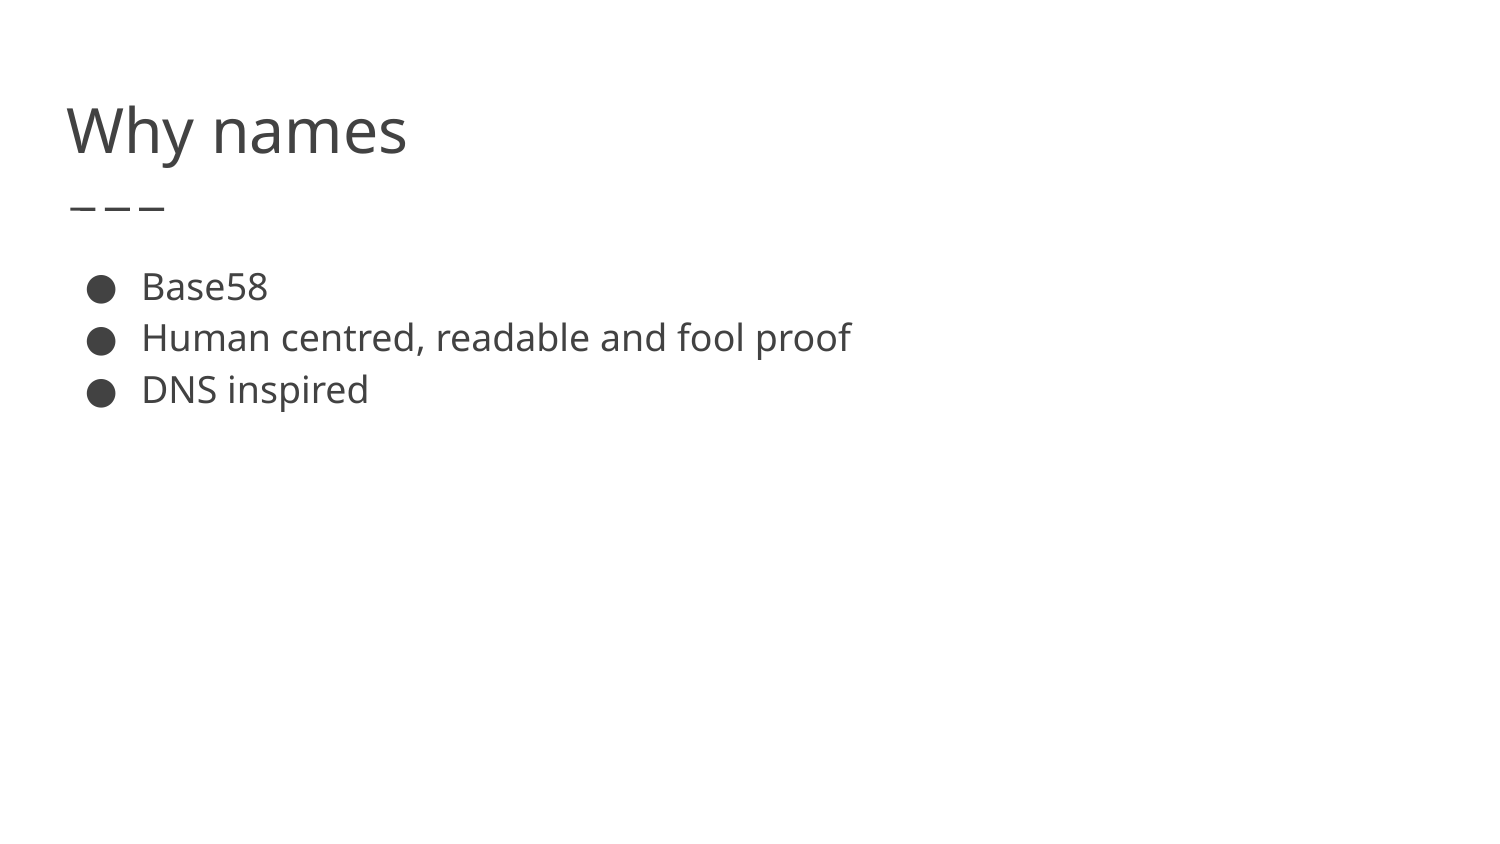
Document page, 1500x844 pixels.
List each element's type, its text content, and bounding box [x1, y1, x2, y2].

title Why names [51, 61, 1449, 182]
list Base58 Human centred, readable and fool proof DNS inspired [51, 240, 1449, 750]
